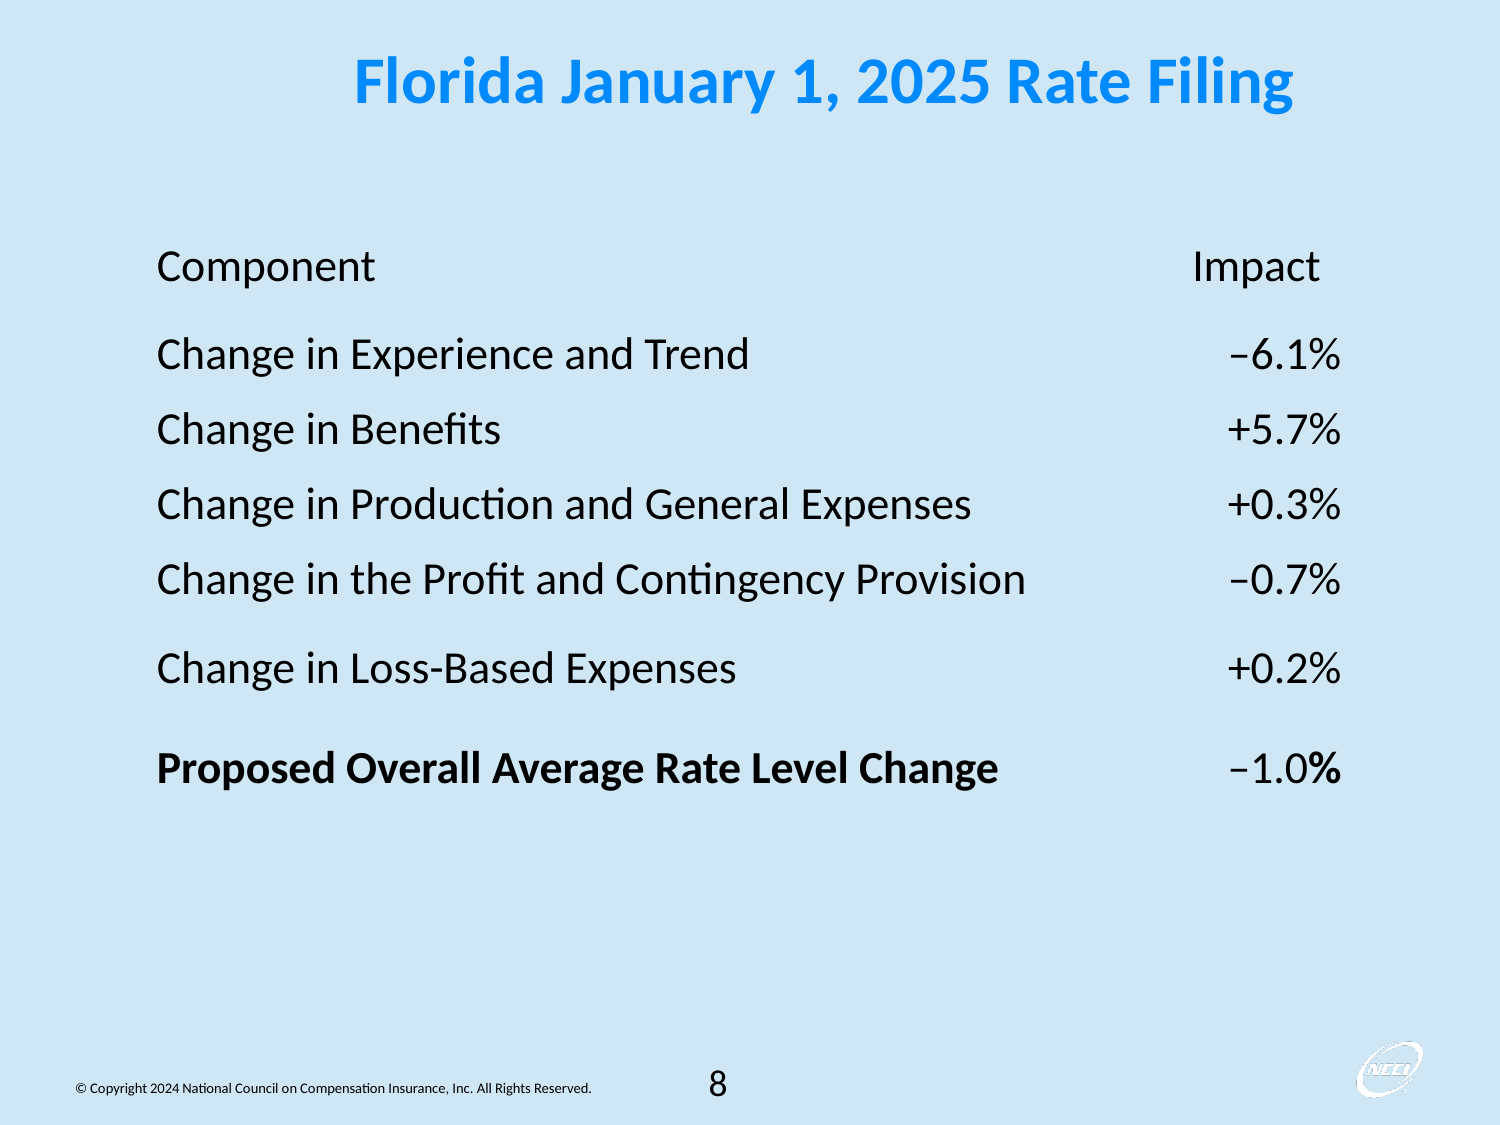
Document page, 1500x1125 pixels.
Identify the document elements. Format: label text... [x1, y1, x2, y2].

table_cell +0.2% [1113, 640, 1361, 728]
table_cell Change in Benefits [137, 401, 1113, 476]
table_cell +5.7% [1113, 401, 1361, 476]
table_cell +0.3% [1113, 476, 1361, 551]
slide_number <number> [693, 1052, 807, 1112]
table_cell Change in Loss-Based Expenses [137, 640, 1113, 728]
table_cell Change in Experience and Trend [137, 326, 1113, 401]
table_cell Change in the Profit and Contingency Provision [137, 551, 1113, 640]
table_cell –1.0% [1113, 728, 1361, 816]
table_cell Proposed Overall Average Rate Level Change [137, 728, 1113, 816]
table_cell –6.1% [1113, 326, 1361, 401]
picture [1352, 1037, 1426, 1100]
table_cell –0.7% [1113, 551, 1361, 640]
table_header Impact [1113, 238, 1361, 326]
table_cell Change in Production and General Expenses [137, 476, 1113, 551]
title Florida January 1, 2025 Rate Filing [75, 29, 1500, 120]
table_header Component [137, 238, 1113, 326]
